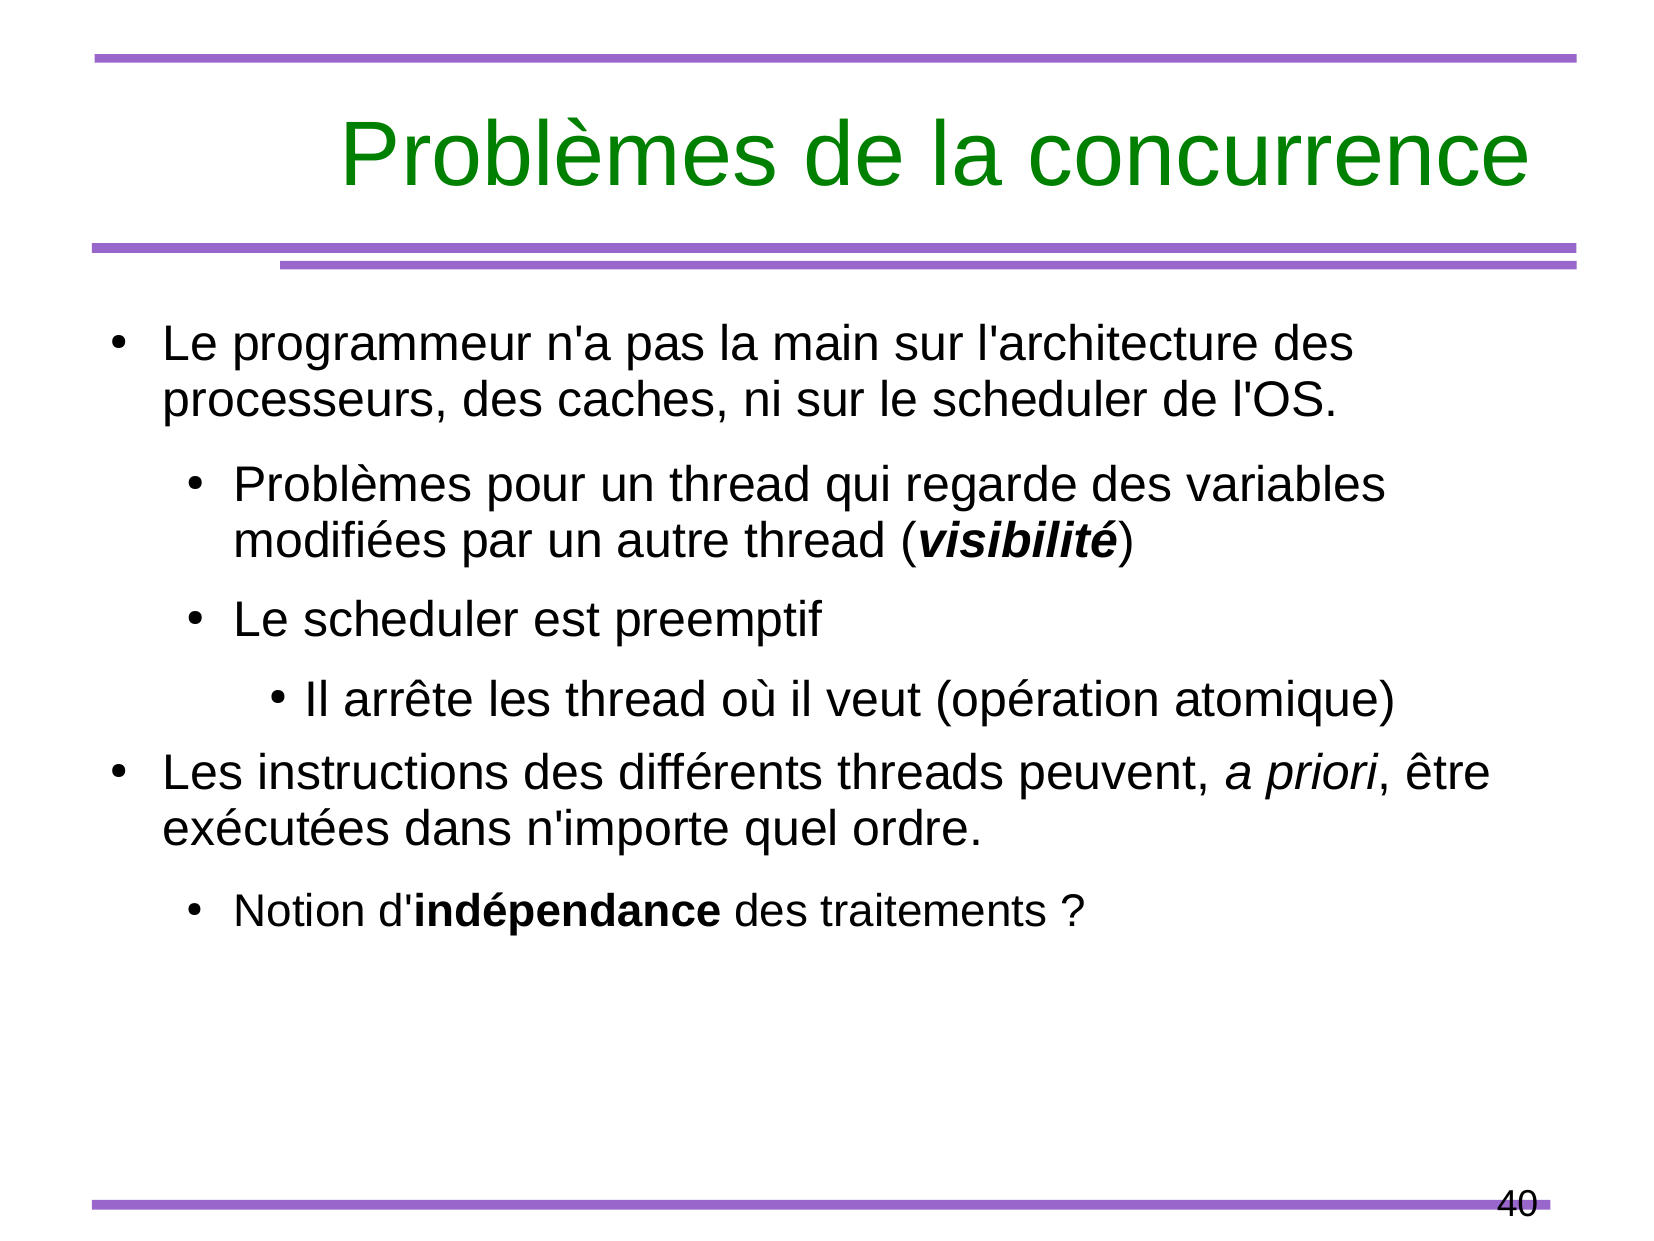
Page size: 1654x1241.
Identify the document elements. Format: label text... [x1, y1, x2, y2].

title Problèmes de la concurrence [121, 49, 1534, 257]
list Le programmeur n'a pas la main sur l'architecture des processeurs, des caches, ni sur le scheduler de l'OS. Problèmes pour un thread qui regarde des variables modifiées par un autre thread (visibilité) Le scheduler est preemptif Il arrête les thread où il veut (opération atomique) Les instructions des différents threads peuvent, a priori, être exécutées dans n'importe quel ordre. Notion d'indépendance des traitements ? [92, 315, 1563, 1163]
